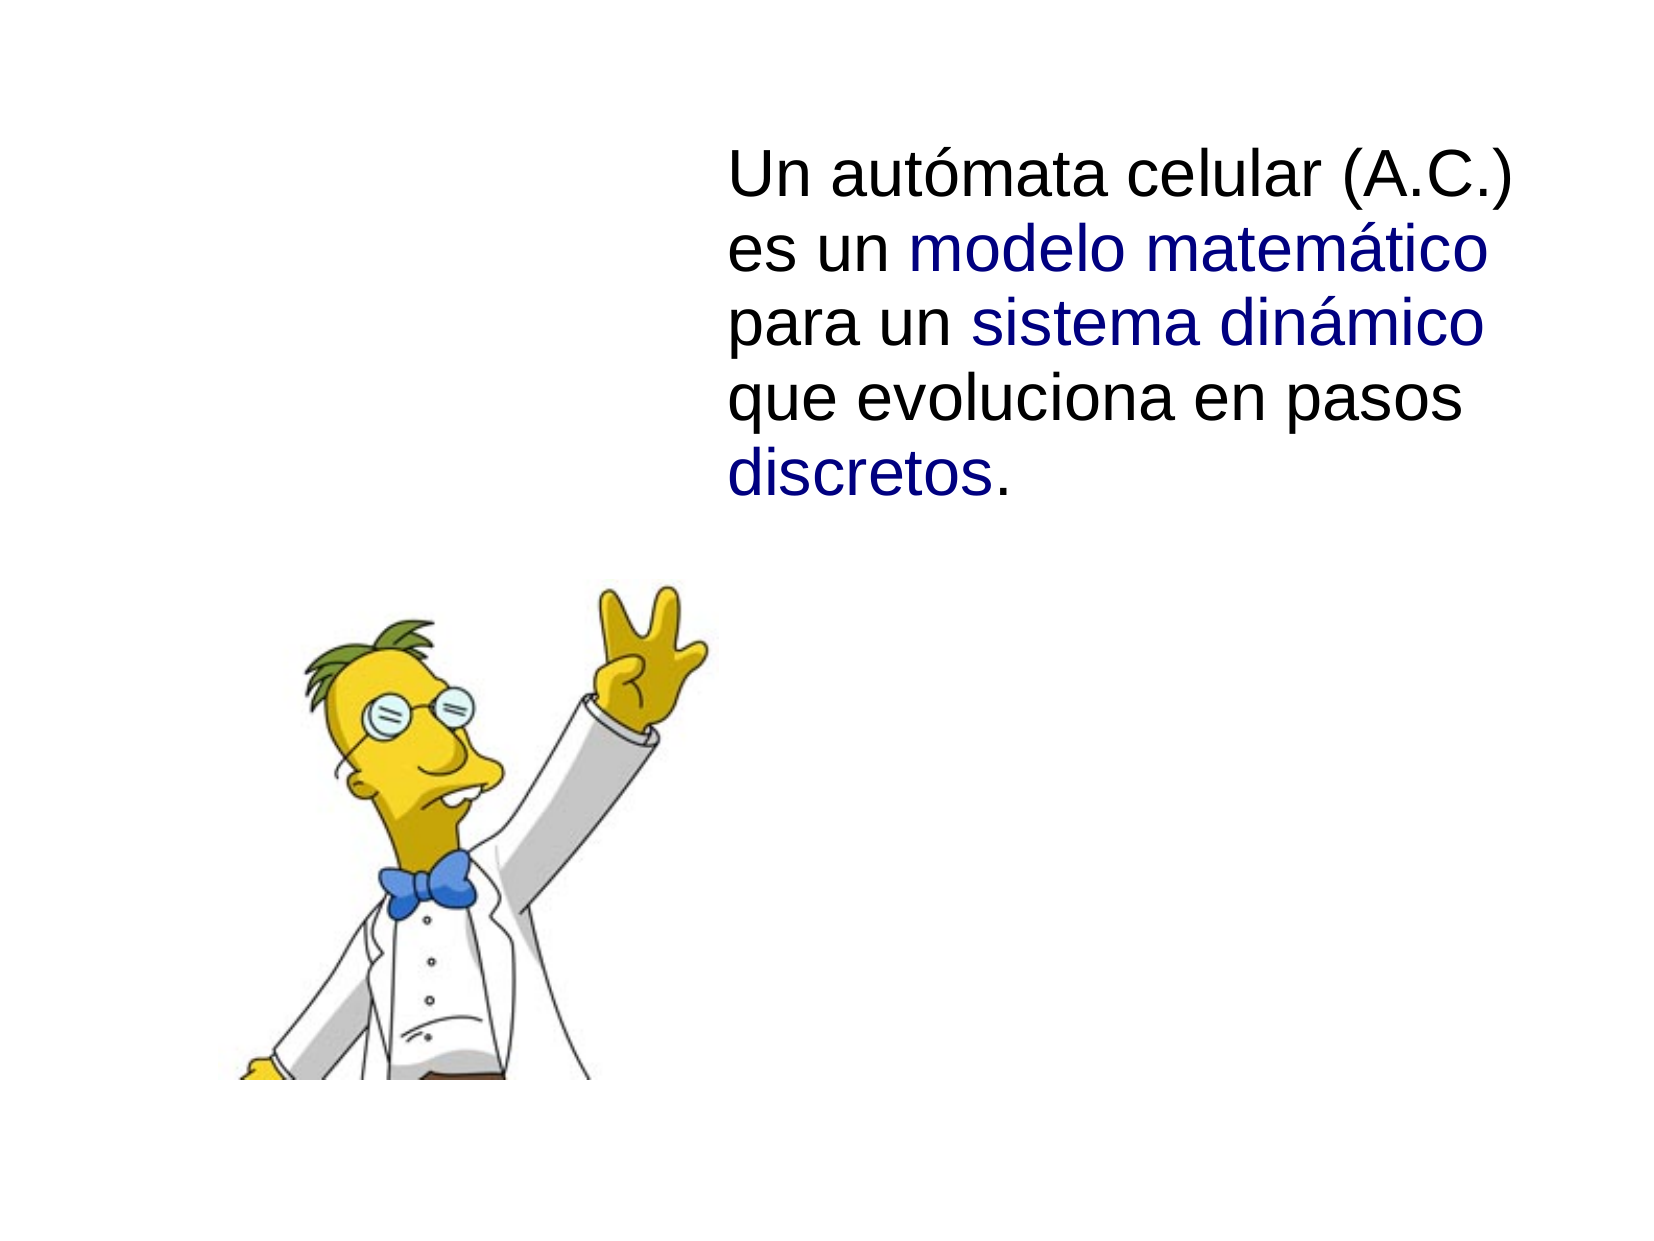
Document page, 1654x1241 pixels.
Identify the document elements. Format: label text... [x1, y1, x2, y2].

text_box Un autómata celular (A.C.) es un modelo matemático para un sistema dinámico que evoluciona en pasos discretos. [712, 128, 1587, 844]
picture [218, 579, 719, 1080]
